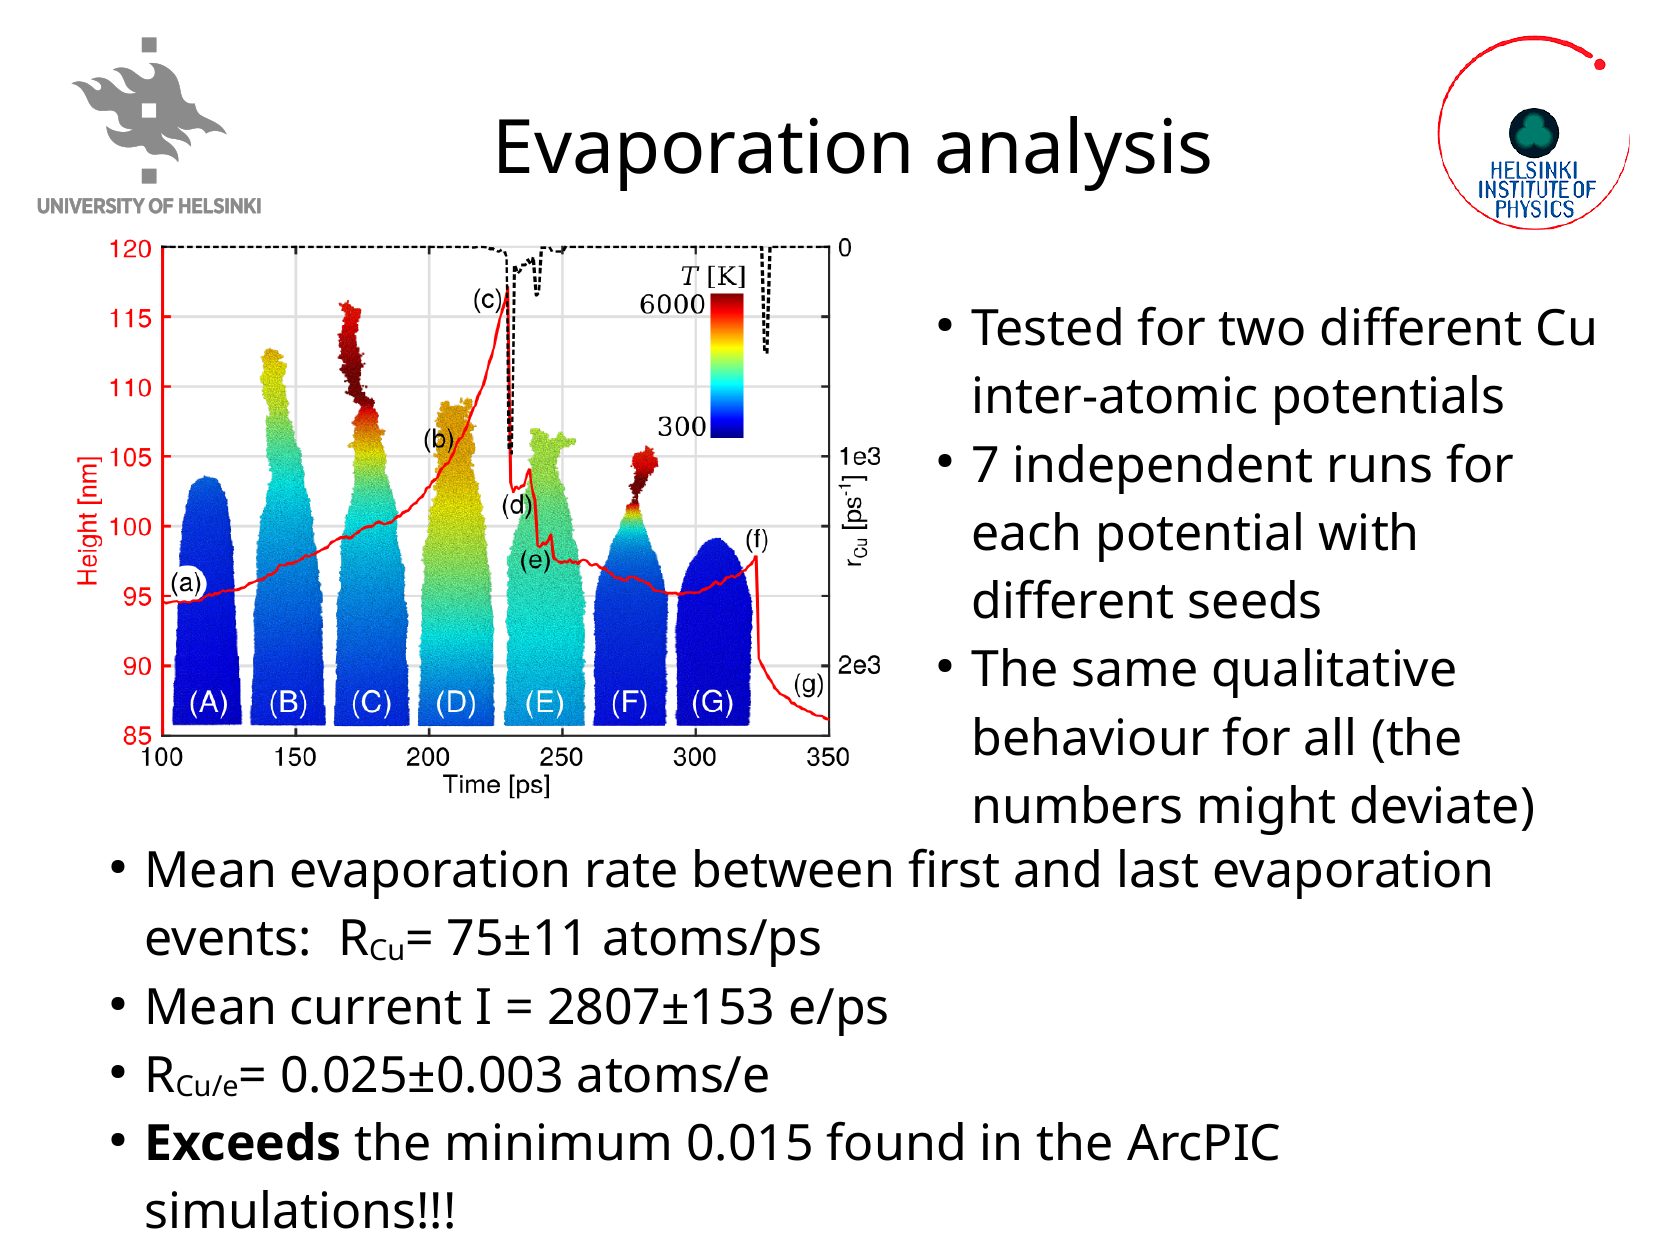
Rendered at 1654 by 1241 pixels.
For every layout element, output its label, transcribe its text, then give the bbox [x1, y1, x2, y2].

picture [23, 23, 275, 229]
text_box Mean evaporation rate between first and last evaporation events: RCu= 75±11 atoms/ps Mean current I = 2807±153 e/ps RCu/e= 0.025±0.003 atoms/e Exceeds the minimum 0.015 found in the ArcPIC simulations!!! [59, 826, 1583, 1225]
picture [70, 236, 886, 804]
title Evaporation analysis [274, 40, 1432, 249]
text_box Tested for two different Cu inter-atomic potentials 7 independent runs for each potential with different seeds The same qualitative behaviour for all (the numbers might deviate) [885, 284, 1630, 768]
picture [1437, 35, 1630, 230]
